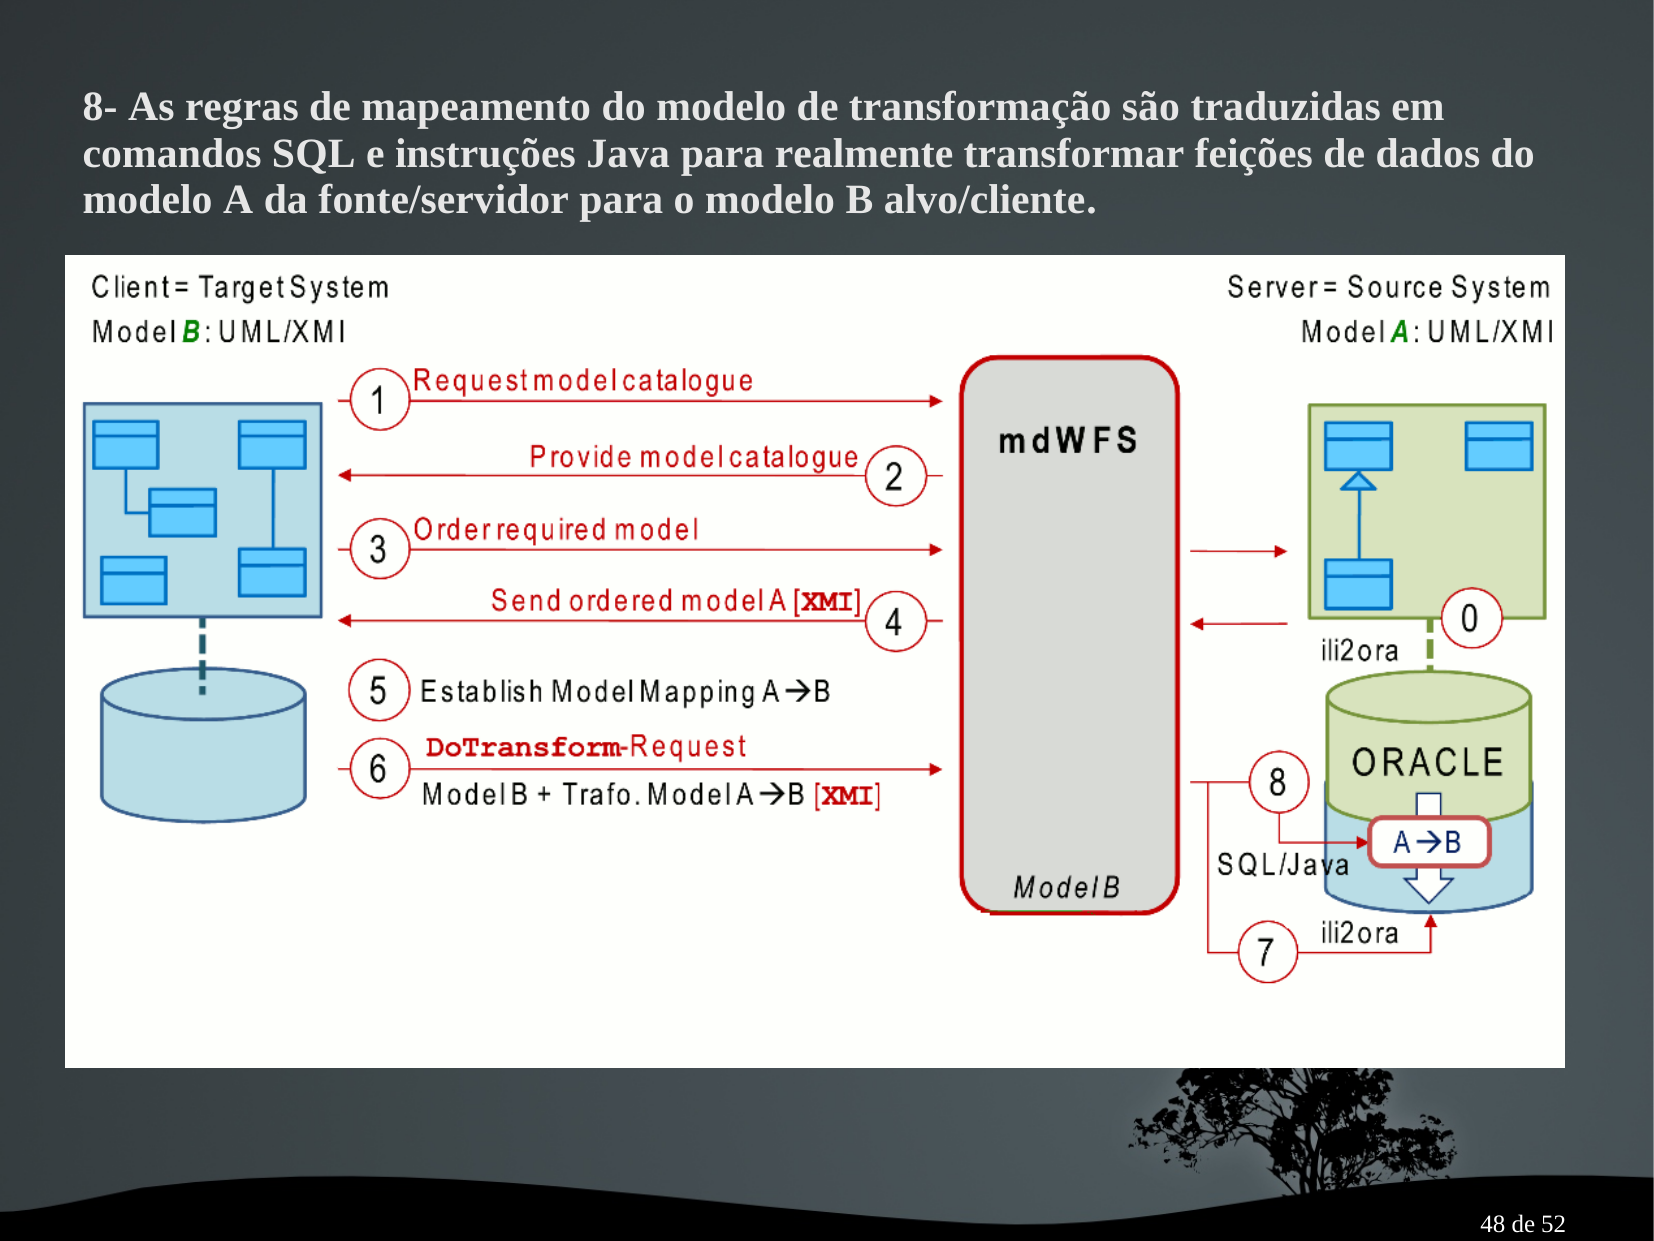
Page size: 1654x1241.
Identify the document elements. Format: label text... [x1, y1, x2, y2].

title 8- As regras de mapeamento do modelo de transformação são traduzidas em comandos SQL e instruções Java para realmente transformar feições de dados do modelo A da fonte/servidor para o modelo B alvo/cliente. [82, 49, 1571, 257]
picture [0, 0, 1654, 1241]
chart [82, 290, 1571, 1109]
